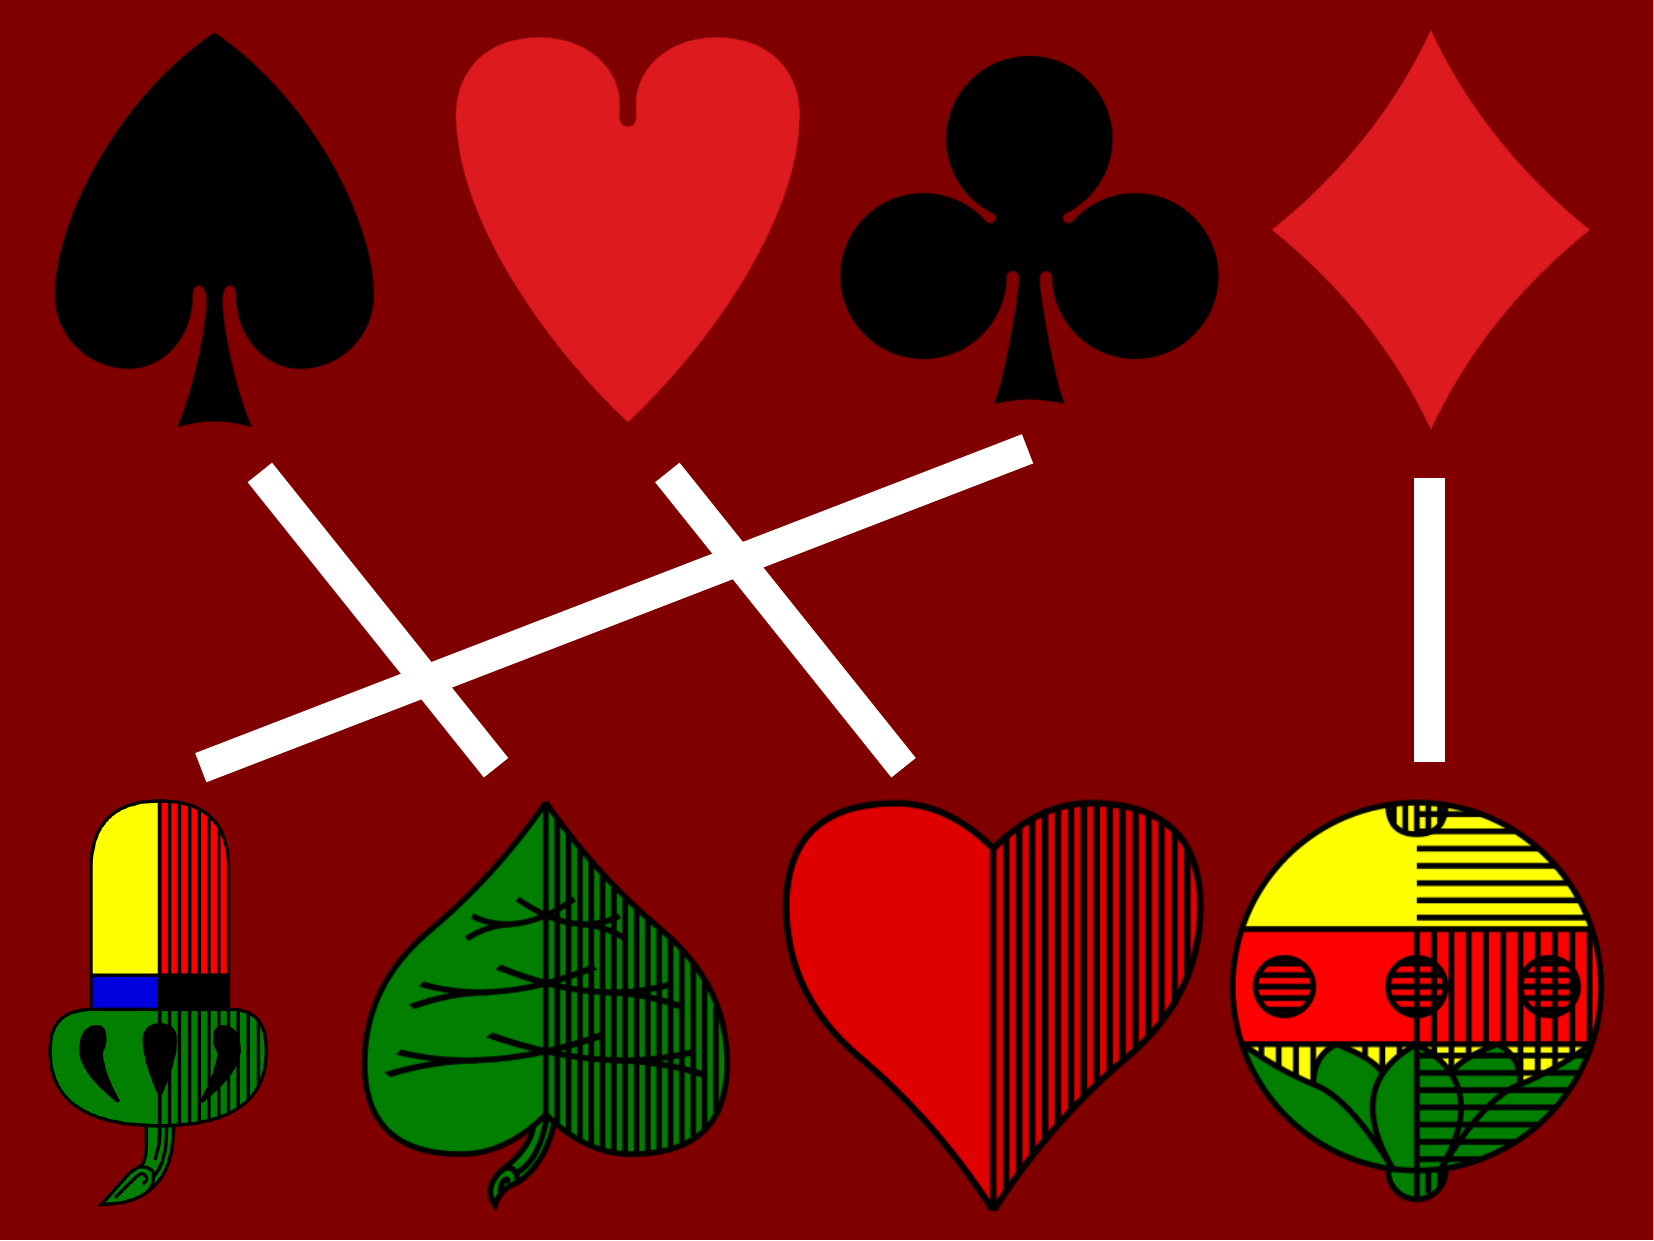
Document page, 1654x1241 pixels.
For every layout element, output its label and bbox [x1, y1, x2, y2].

picture [1240, 23, 1622, 438]
picture [46, 797, 273, 1211]
picture [780, 797, 1207, 1211]
picture [23, 23, 406, 438]
picture [838, 23, 1221, 438]
picture [1227, 797, 1607, 1211]
picture [359, 797, 733, 1211]
picture [437, 23, 819, 438]
